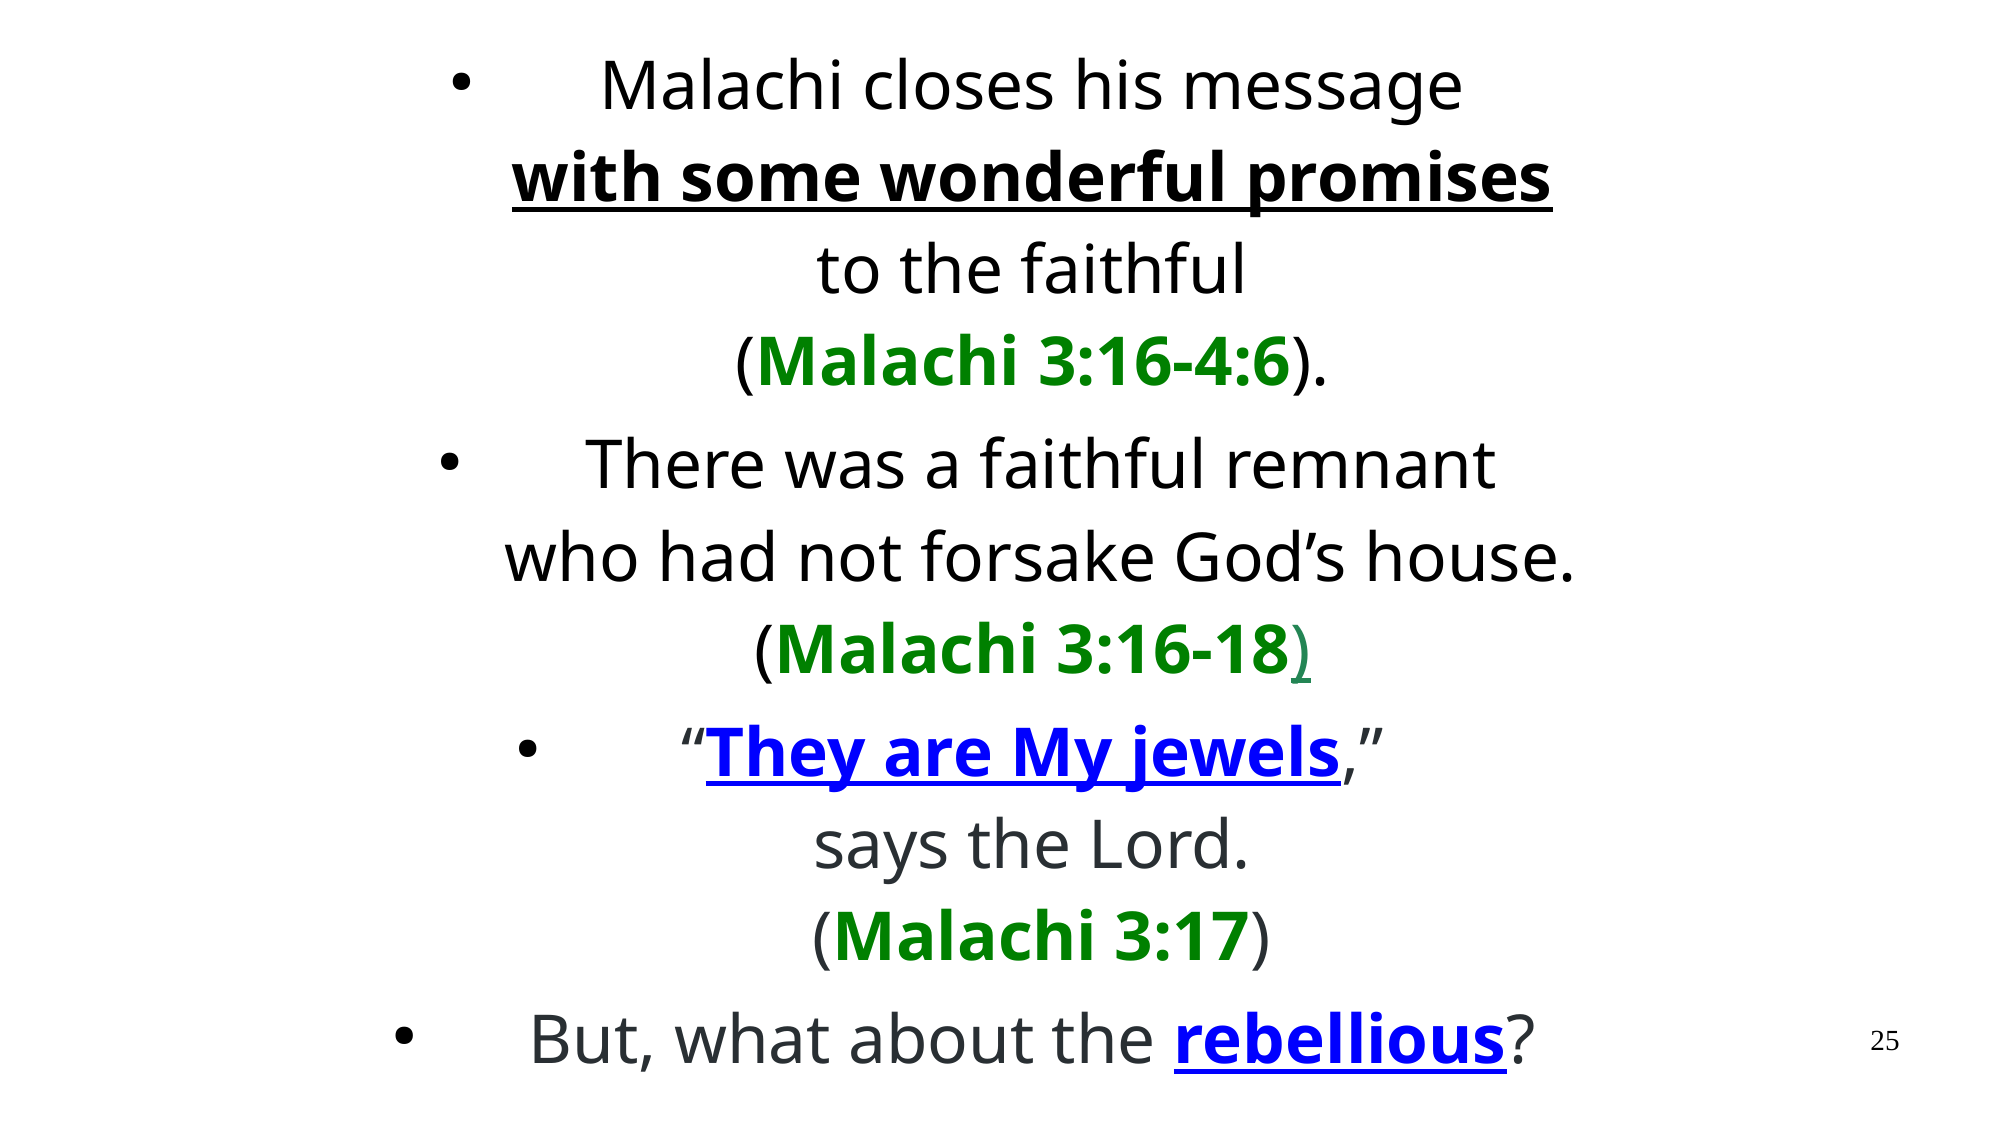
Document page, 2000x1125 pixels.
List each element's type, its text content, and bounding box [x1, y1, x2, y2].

list Malachi closes his message with some wonderful promises to the faithful (Malachi 3:16-4:6). There was a faithful remnant who had not forsake God’s house. (Malachi 3:16-18) “They are My jewels,” says the Lord. (Malachi 3:17) But, what about the rebellious? [37, 37, 1988, 1088]
